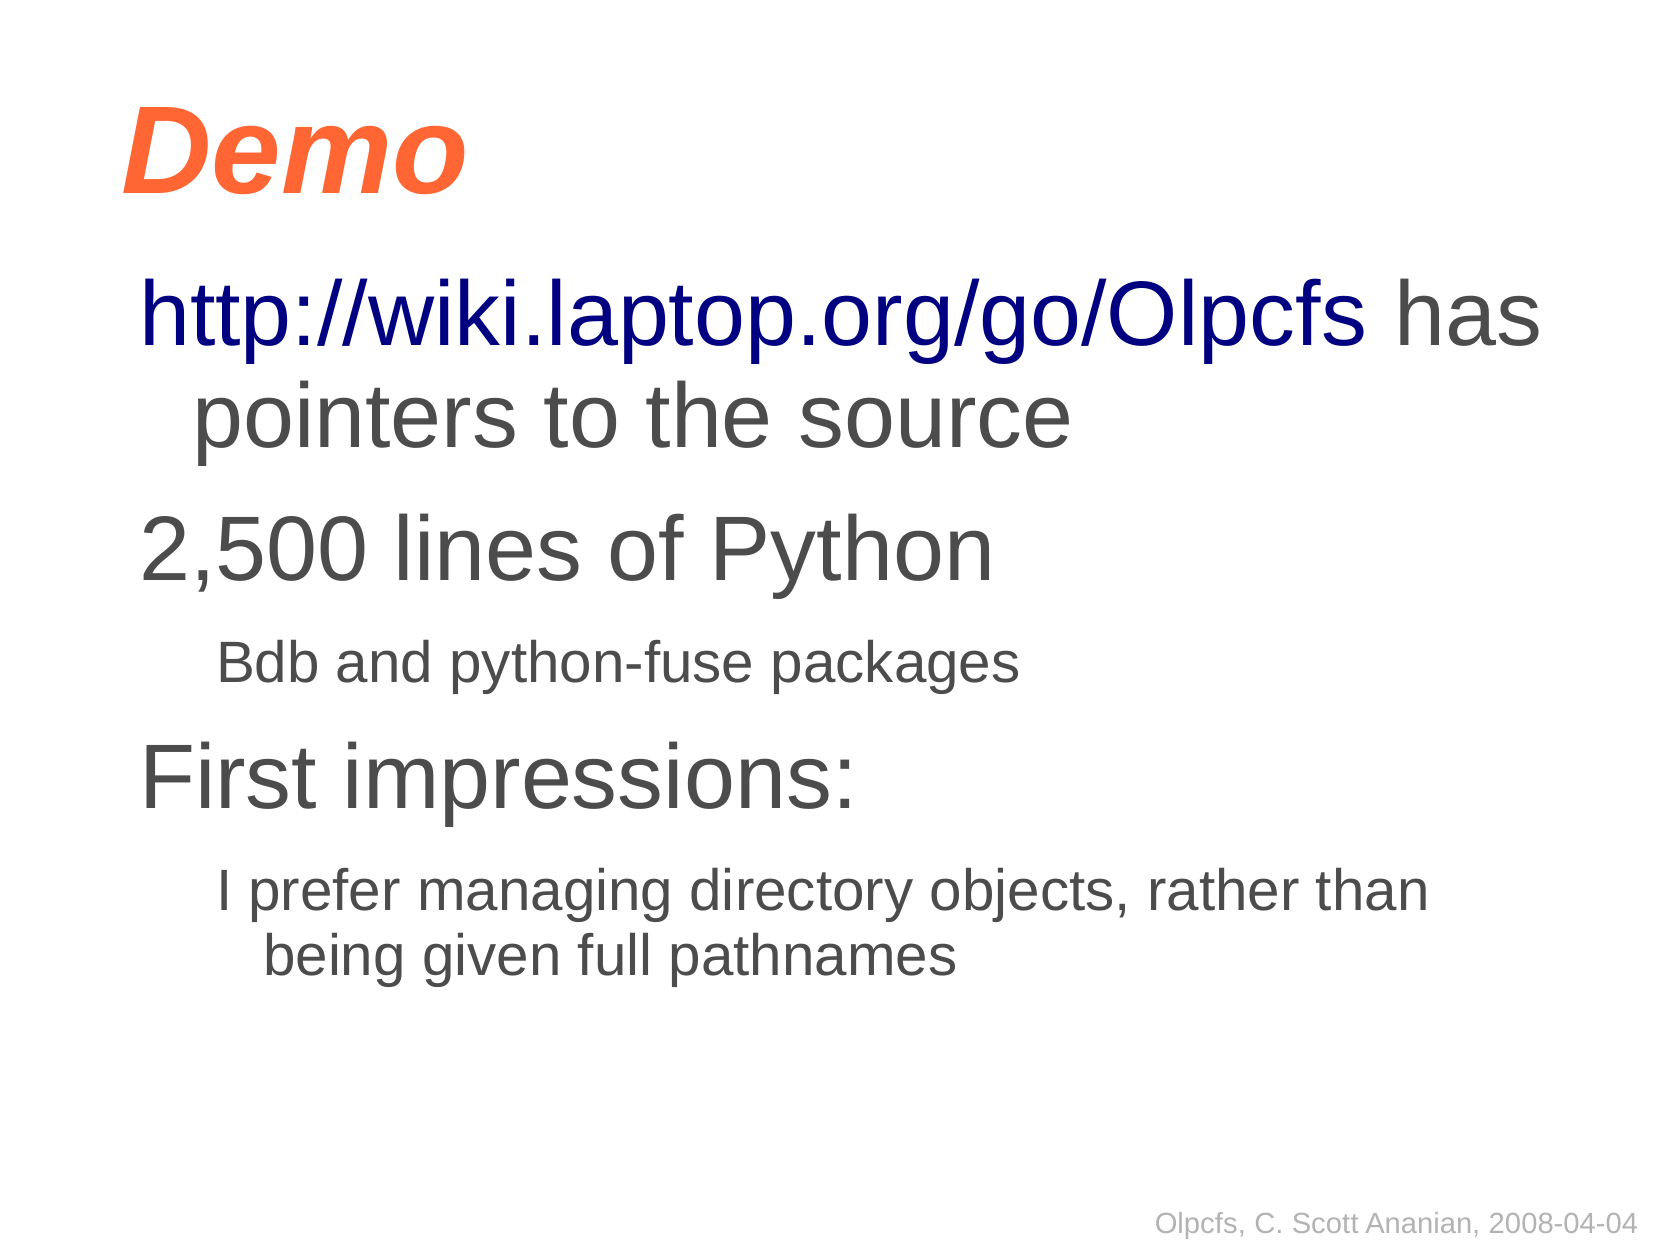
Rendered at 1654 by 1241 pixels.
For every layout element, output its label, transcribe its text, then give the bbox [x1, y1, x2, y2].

list http://wiki.laptop.org/go/Olpcfs has pointers to the source 2,500 lines of Python Bdb and python-fuse packages First impressions: I prefer managing directory objects, rather than being given full pathnames [121, 262, 1561, 1118]
title Demo [121, 46, 1534, 254]
